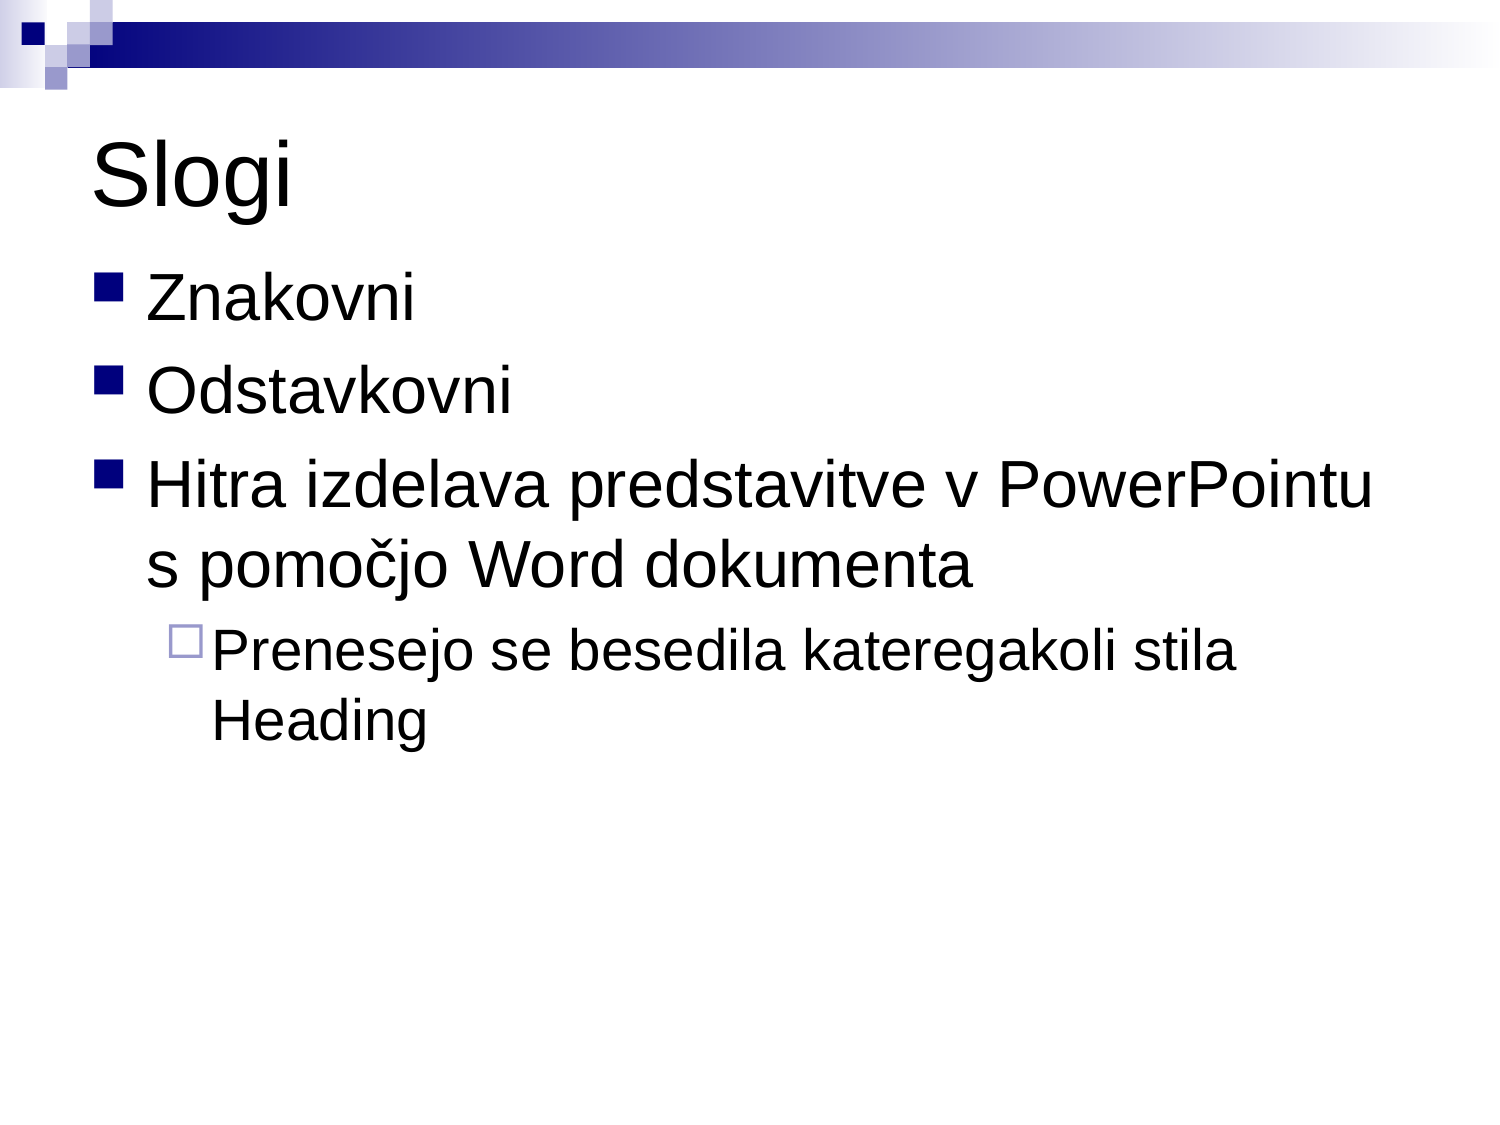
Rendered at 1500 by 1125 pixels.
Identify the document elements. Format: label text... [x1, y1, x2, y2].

list Znakovni Odstavkovni Hitra izdelava predstavitve v PowerPointu s pomočjo Word dokumenta Prenesejo se besedila kateregakoli stila Heading [75, 246, 1425, 1079]
title Slogi [75, 105, 1425, 235]
